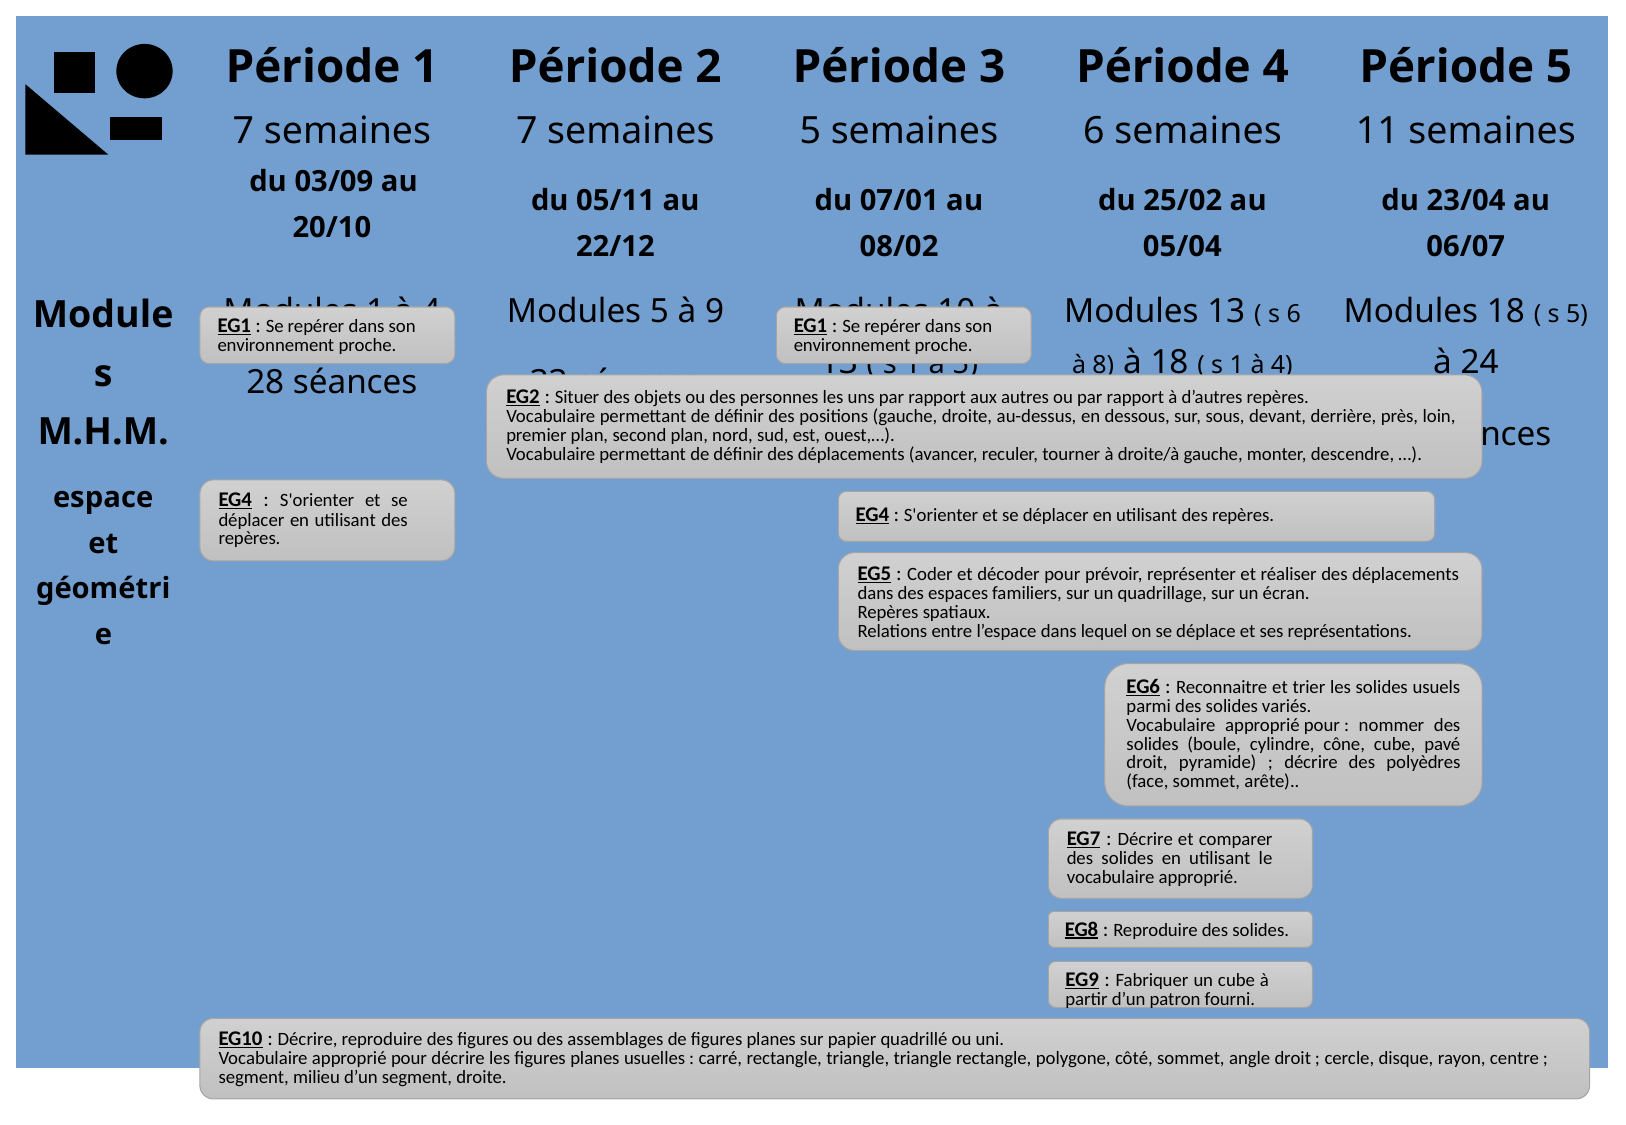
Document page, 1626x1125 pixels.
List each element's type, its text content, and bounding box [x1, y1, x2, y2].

text_box [26, 86, 106, 154]
text_box EG8 : Reproduire des solides. [1048, 911, 1313, 948]
table_cell Modules M.H.M. [16, 272, 190, 463]
text_box EG4 : S'orienter et se déplacer en utilisant des repères. [199, 479, 455, 561]
table_cell Modules 10 à 13 ( s 1 à 5) 25 séances [757, 272, 1041, 374]
text_box EG1 : Se repérer dans son environnement proche. [199, 306, 455, 364]
text_box EG10 : Décrire, reproduire des figures ou des assemblages de figures planes sur papier quadrillé ou uni. Vocabulaire approprié pour décrire les figures planes usuelles : carré, rectangle, triangle, triangle rectangle, polygone, côté, sommet, angle droit ; cercle, disque, rayon, centre ; segment, milieu d’un segment, droite. [199, 1018, 1590, 1099]
text_box EG2 : Situer des objets ou des personnes les uns par rapport aux autres ou par rapport à d’autres repères. Vocabulaire permettant de définir des positions (gauche, droite, au-dessus, en dessous, sur, sous, devant, derrière, près, loin, premier plan, second plan, nord, sud, est, ouest,…). Vocabulaire permettant de définir des déplacements (avancer, reculer, tourner à droite/à gauche, monter, descendre, …). [486, 374, 1483, 479]
text_box EG9 : Fabriquer un cube à partir d’un patron fourni. [1048, 961, 1313, 1008]
table_header Période 4 6 semaines du 25/02 au 05/04 [1041, 16, 1324, 272]
table_cell Modules 5 à 9 33 séances [474, 272, 757, 463]
table_cell [1324, 463, 1608, 1068]
table_cell [1041, 542, 1324, 552]
table_header Période 3 5 semaines du 07/01 au 08/02 [757, 16, 1041, 272]
table_cell [757, 479, 1041, 1018]
table_cell [1041, 479, 1324, 491]
text_box [55, 53, 94, 93]
table_cell espace et géométrie [16, 463, 190, 1068]
table_cell [190, 463, 474, 1068]
text_box EG6 : Reconnaitre et trier les solides usuels parmi des solides variés. Vocabulaire approprié pour : nommer des solides (boule, cylindre, cône, cube, pavé droit, pyramide) ; décrire des polyèdres (face, sommet, arête).. [1104, 663, 1483, 806]
text_box EG4 : S'orienter et se déplacer en utilisant des repères. [838, 491, 1435, 542]
table_cell Modules 13 ( s 6 à 8) à 18 ( s 1 à 4) 30 séances [1041, 272, 1324, 374]
table_header Période 5 11 semaines du 23/04 au 06/07 [1324, 16, 1608, 272]
text_box EG7 : Décrire et comparer des solides en utilisant le vocabulaire approprié. [1048, 818, 1313, 899]
table_header Période 2 7 semaines du 05/11 au 22/12 [474, 16, 757, 272]
table_cell [1041, 651, 1324, 1018]
table_cell [474, 463, 757, 1018]
text_box EG5 : Coder et décoder pour prévoir, représenter et réaliser des déplacements dans des espaces familiers, sur un quadrillage, sur un écran. Repères spatiaux. Relations entre l’espace dans lequel on se déplace et ses représentations. [838, 552, 1482, 651]
table_header Période 1 7 semaines du 03/09 au 20/10 [190, 16, 474, 272]
table_header [16, 16, 190, 272]
text_box EG1 : Se repérer dans son environnement proche. [776, 306, 1032, 364]
text_box [110, 117, 162, 139]
table_cell Modules 1 à 4 28 séances [190, 272, 474, 463]
table_cell Modules 18 ( s 5) à 24 45 séances [1324, 272, 1608, 463]
table_cell Modules 10 à 13 ( s 1 à 5) 25 séances [870, 364, 974, 374]
text_box [117, 44, 172, 98]
